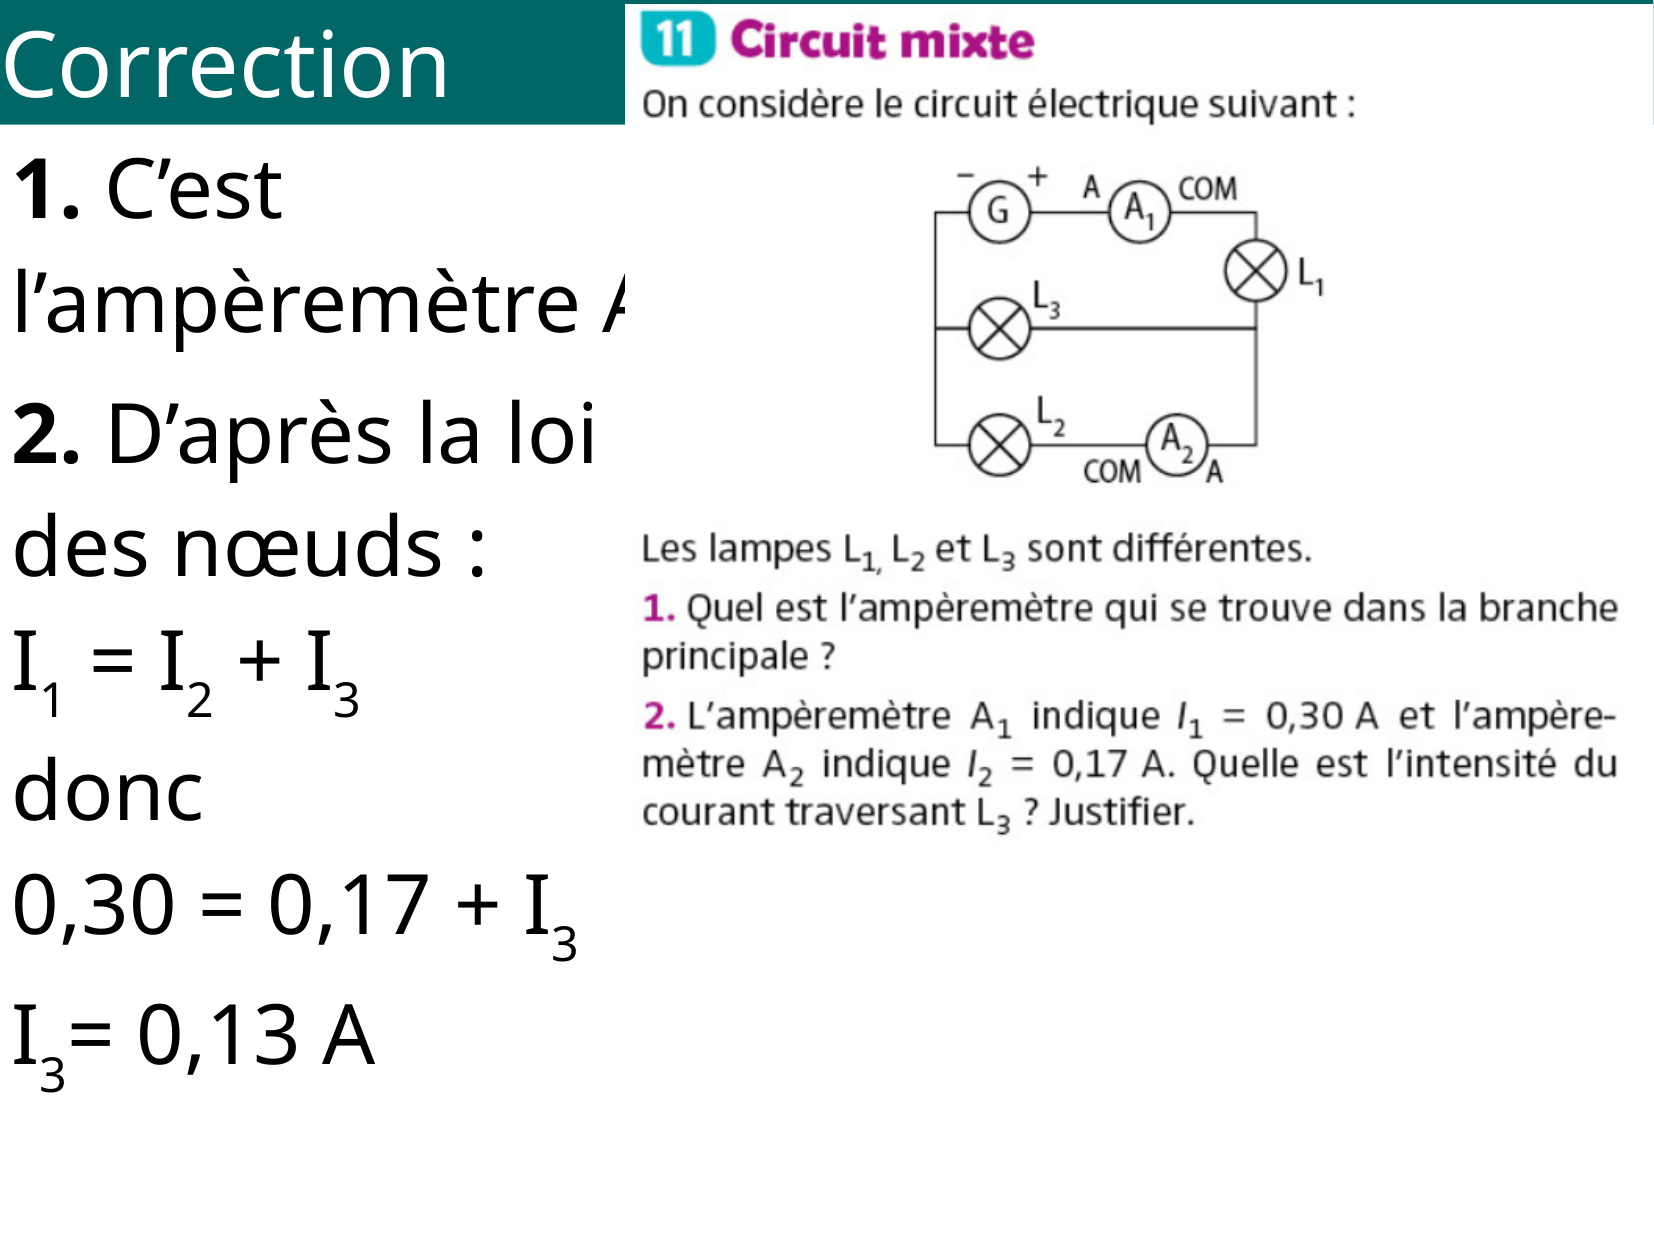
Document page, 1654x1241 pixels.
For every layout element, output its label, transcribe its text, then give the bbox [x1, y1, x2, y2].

subtitle 1. C’est l’ampèremètre A1 2. D’après la loi des nœuds : I1 = I2 + I3 donc 0,30 = 0,17 + I3 I3= 0,13 A [11, 129, 1642, 1229]
title Correction [0, 4, 625, 120]
picture [625, 4, 1654, 858]
